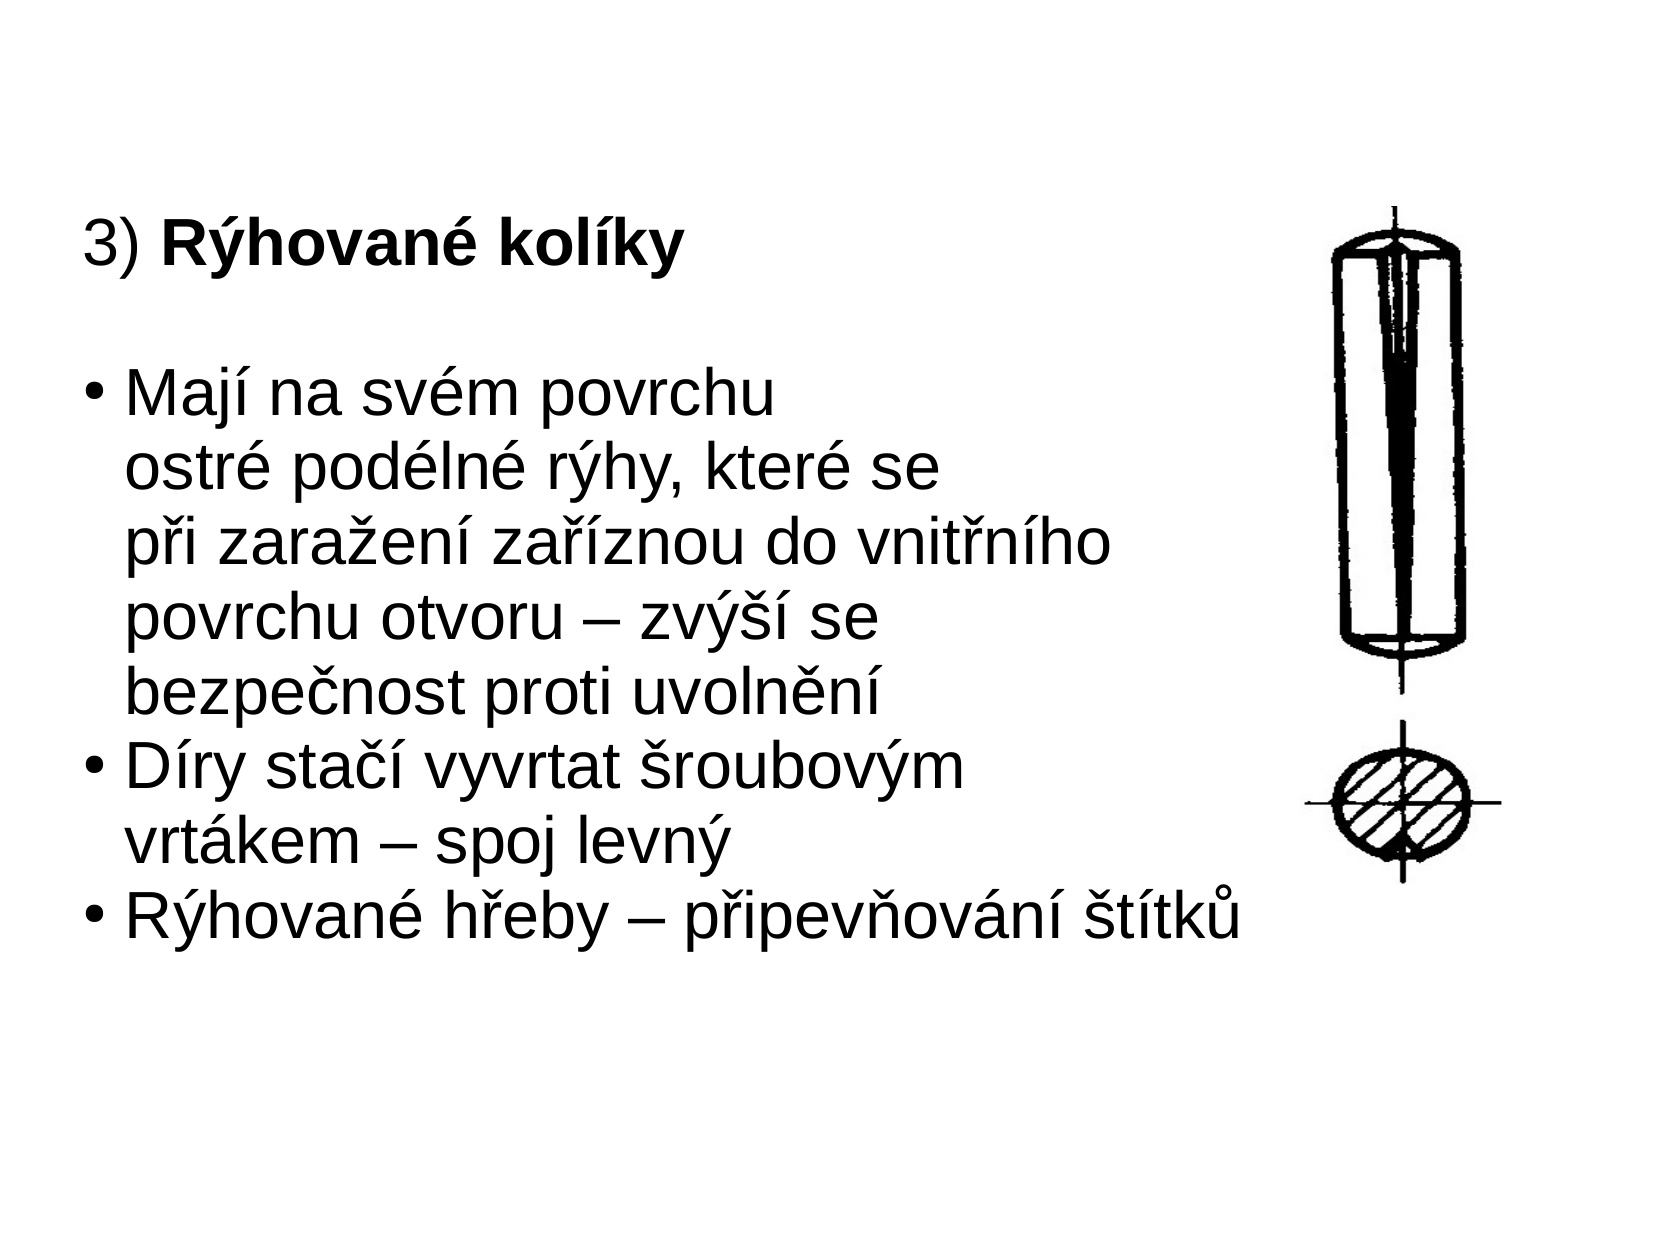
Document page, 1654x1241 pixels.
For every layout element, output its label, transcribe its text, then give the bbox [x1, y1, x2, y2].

subtitle 3) Rýhované kolíky Mají na svém povrchu ostré podélné rýhy, které se při zaražení zaříznou do vnitřního povrchu otvoru – zvýší se bezpečnost proti uvolnění Díry stačí vyvrtat šroubovým vrtákem – spoj levný Rýhované hřeby – připevňování štítků [82, 56, 1571, 1102]
picture [1299, 206, 1506, 886]
